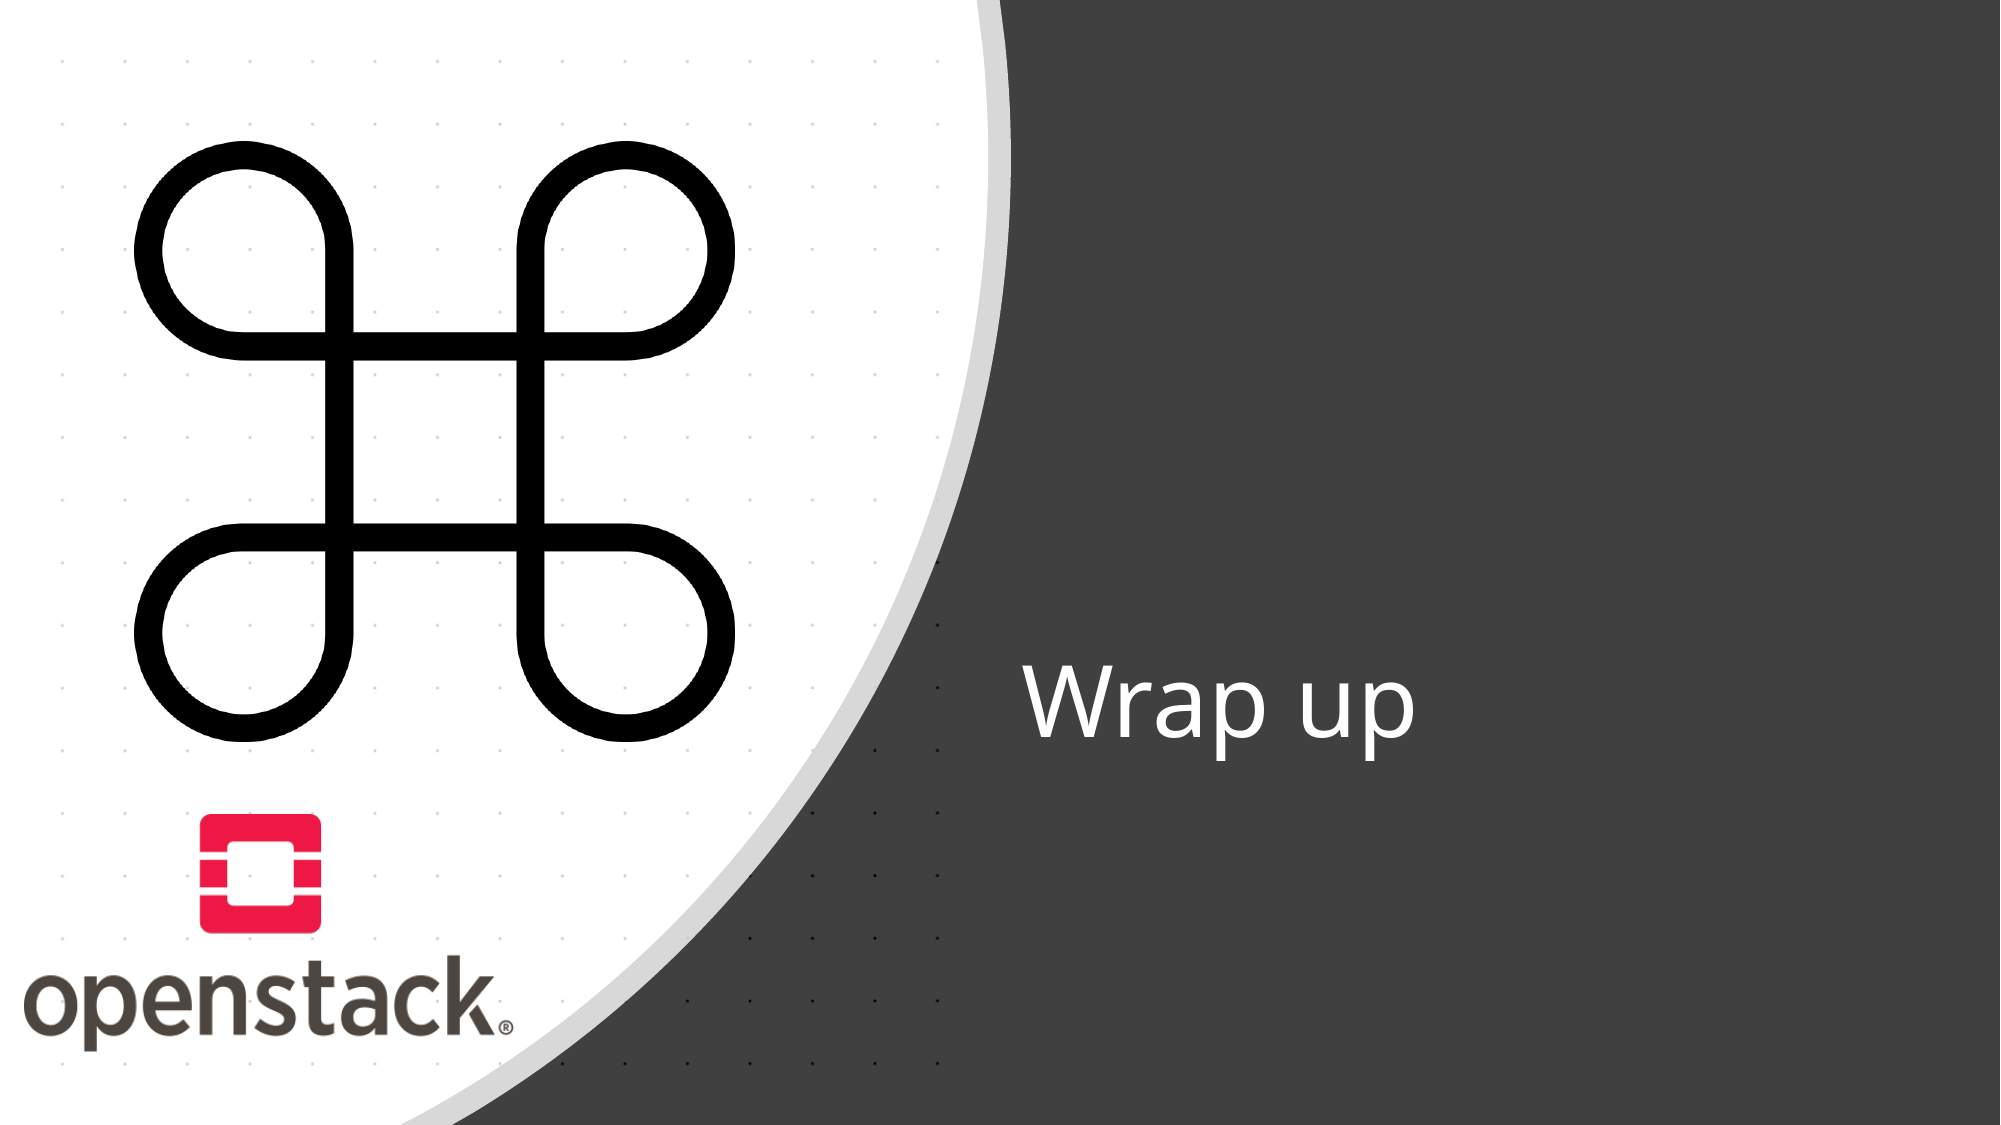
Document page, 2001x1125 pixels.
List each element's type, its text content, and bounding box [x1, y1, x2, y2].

picture [454, 440, 976, 1125]
picture [134, 141, 735, 742]
text_box Wrap up [1006, 292, 1985, 767]
text_box [0, 0, 2000, 1125]
picture [24, 814, 514, 1052]
